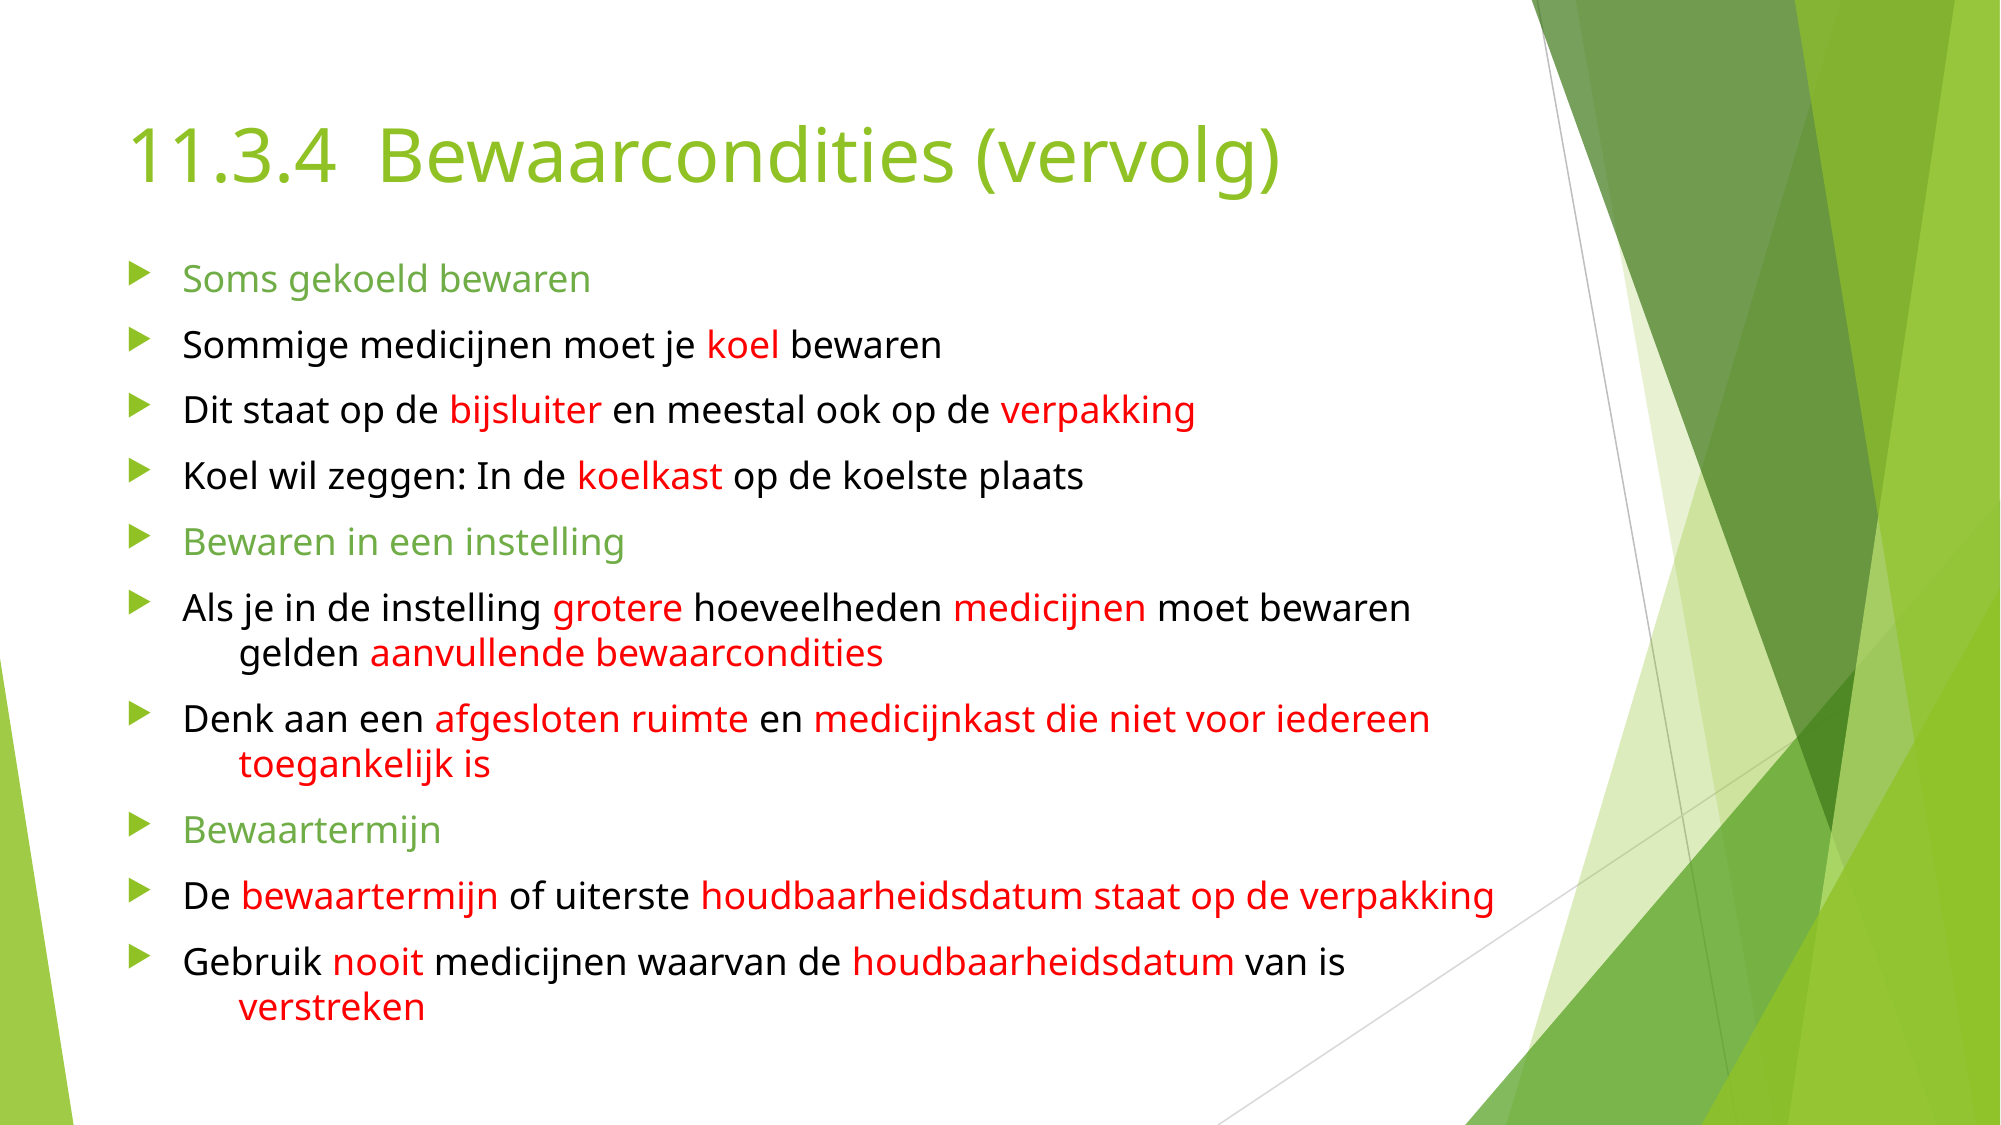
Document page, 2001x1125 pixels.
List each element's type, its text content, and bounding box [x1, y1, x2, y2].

title 11.3.4 Bewaarcondities (vervolg) [111, 99, 1522, 247]
list Soms gekoeld bewaren Sommige medicijnen moet je koel bewaren Dit staat op de bijsluiter en meestal ook op de verpakking Koel wil zeggen: In de koelkast op de koelste plaats Bewaren in een instelling Als je in de instelling grotere hoeveelheden medicijnen moet bewaren gelden aanvullende bewaarcondities Denk aan een afgesloten ruimte en medicijnkast die niet voor iedereen toegankelijk is Bewaartermijn De bewaartermijn of uiterste houdbaarheidsdatum staat op de verpakking Gebruik nooit medicijnen waarvan de houdbaarheidsdatum van is verstreken [111, 247, 1522, 1075]
